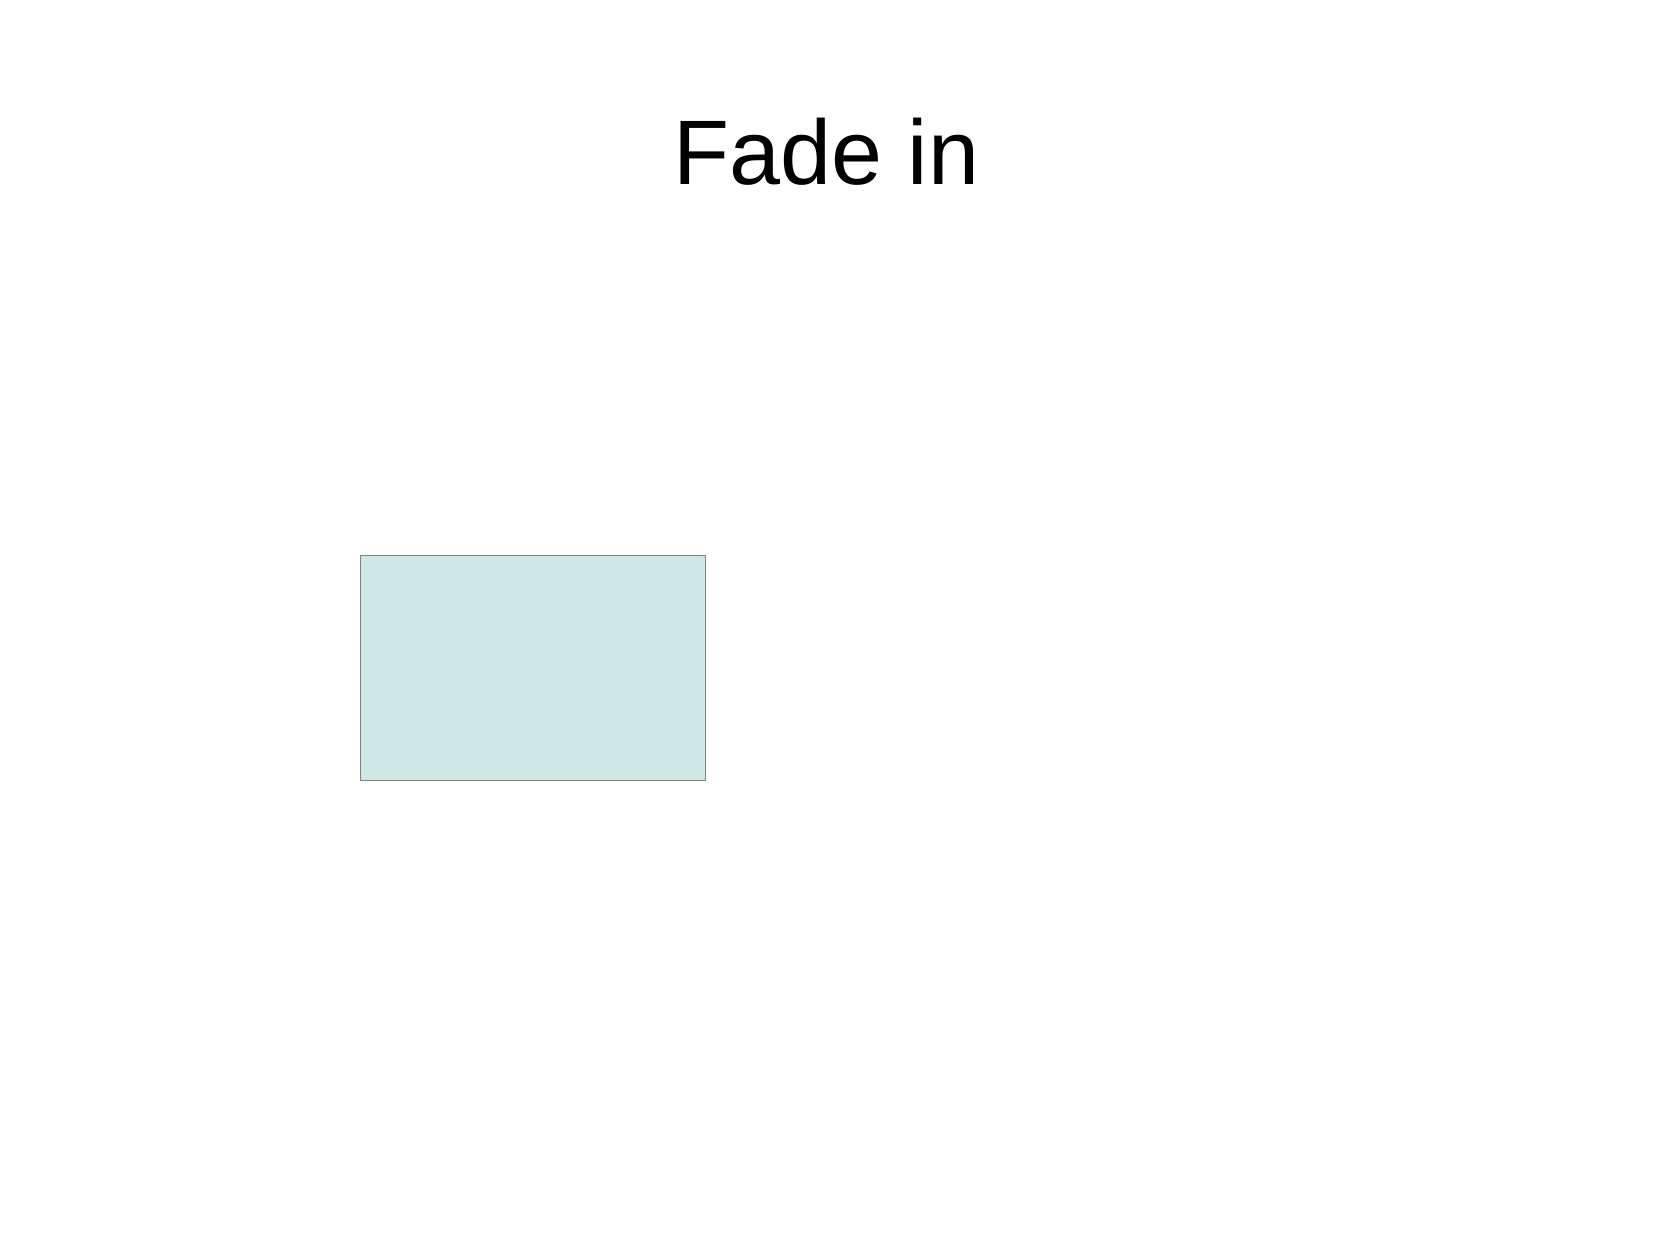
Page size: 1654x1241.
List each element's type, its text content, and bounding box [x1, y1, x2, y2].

text_box [360, 555, 706, 781]
title Fade in [82, 49, 1571, 257]
